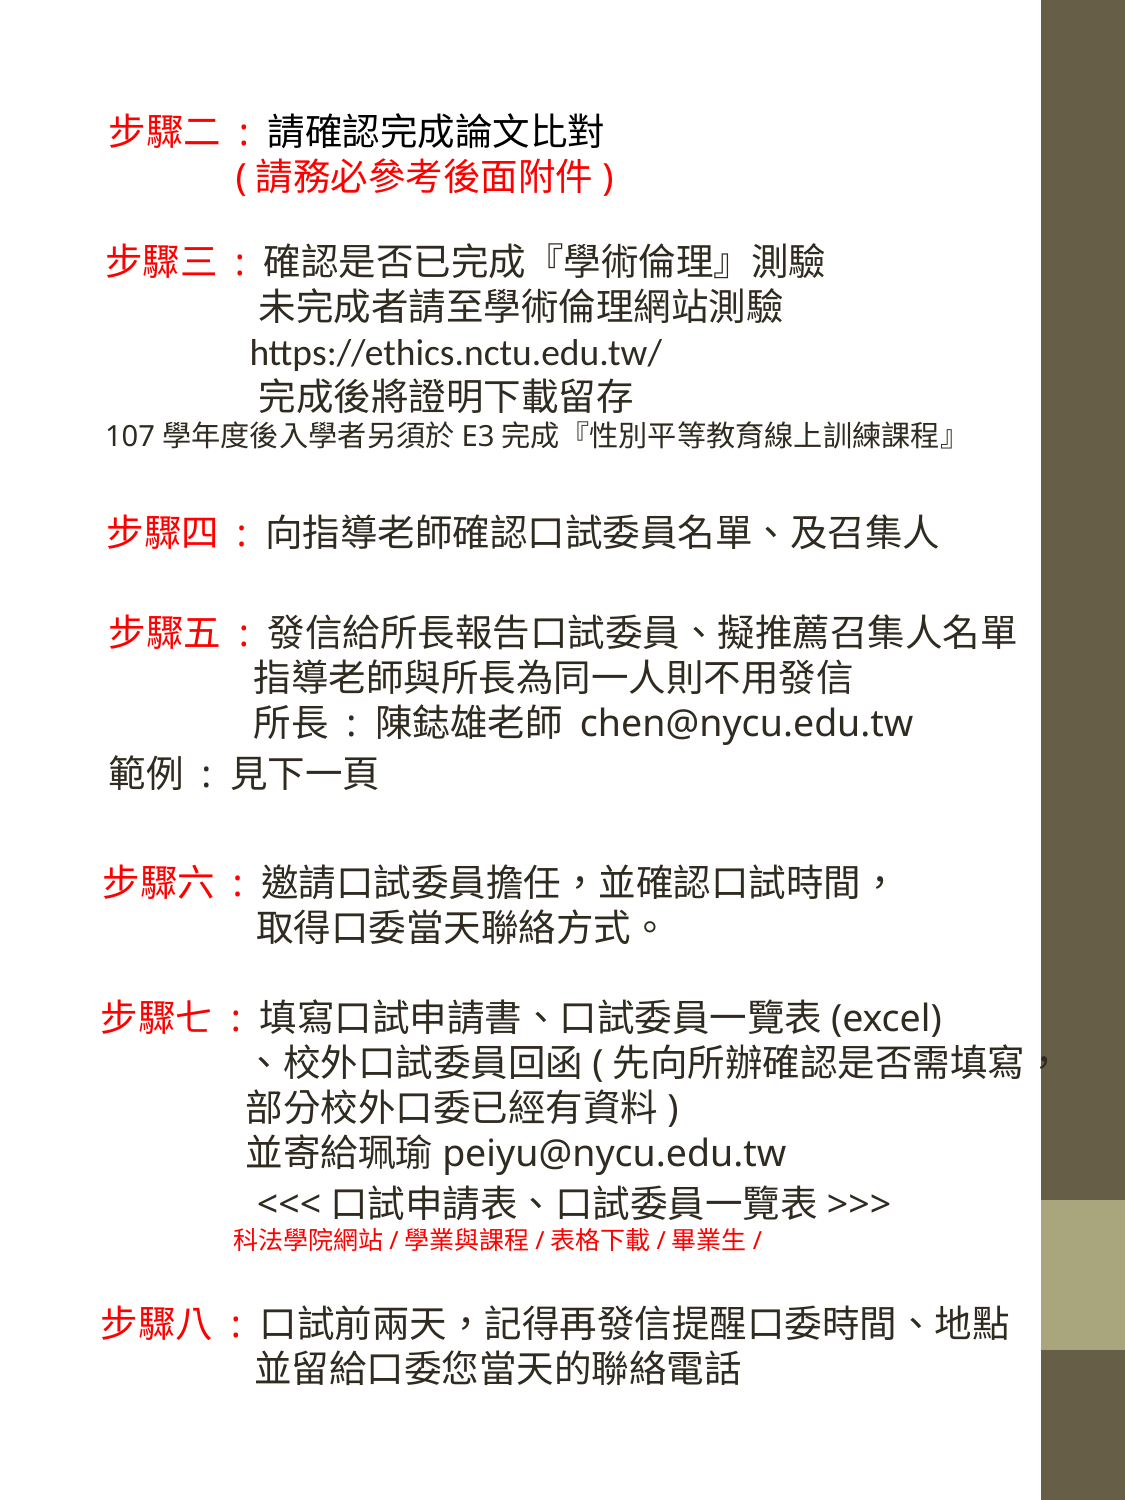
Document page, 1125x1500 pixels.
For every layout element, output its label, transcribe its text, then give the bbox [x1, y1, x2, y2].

text_box 步驟五 : 發信給所長報告口試委員、擬推薦召集人名單 指導老師與所長為同一人則不用發信 所長 : 陳鋕雄老師 chen@nycu.edu.tw 範例 : 見下一頁 [94, 602, 1033, 803]
text_box 步驟三 : 確認是否已完成『學術倫理』測驗 未完成者請至學術倫理網站測驗 https://ethics.nctu.edu.tw/ 完成後將證明下載留存 107學年度後入學者另須於E3完成『性別平等教育線上訓練課程』 [90, 230, 985, 460]
text_box 步驟七 : 填寫口試申請書、口試委員一覽表(excel) 、校外口試委員回函(先向所辦確認是否需填寫， 部分校外口委已經有資料) 並寄給珮瑜peiyu@nycu.edu.tw <<<口試申請表、口試委員一覽表>>> 科法學院網站/學業與課程/表格下載/畢業生/ 步驟八 : 口試前兩天，記得再發信提醒口委時間、地點 並留給口委您當天的聯絡電話 [86, 986, 1078, 1442]
text_box 步驟六 : 邀請口試委員擔任，並確認口試時間， 取得口委當天聯絡方式。 [88, 851, 914, 956]
text_box 步驟四 : 向指導老師確認口試委員名單、及召集人 [92, 502, 955, 562]
text_box 步驟二 : 請確認完成論文比對 (請務必參考後面附件) [94, 100, 629, 205]
